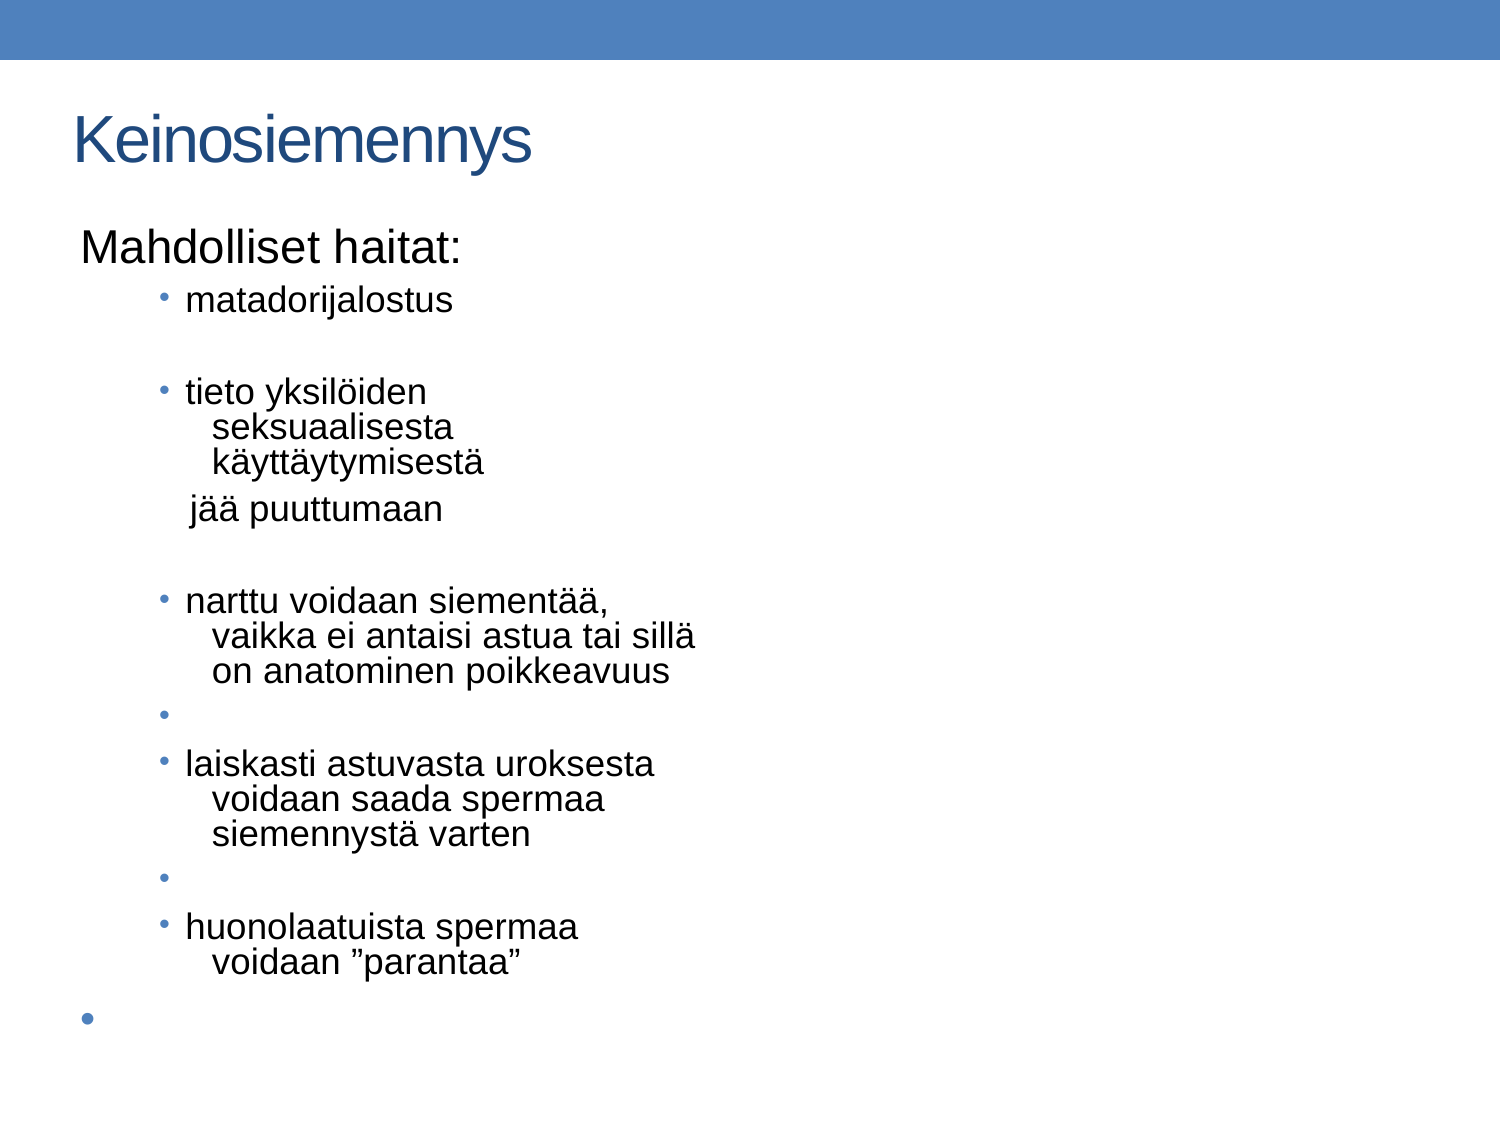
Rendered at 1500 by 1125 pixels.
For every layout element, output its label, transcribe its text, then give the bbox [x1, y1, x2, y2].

list Mahdolliset haitat: matadorijalostus tieto yksilöiden seksuaalisesta käyttäytymisestä jää puuttumaan narttu voidaan siementää, vaikka ei antaisi astua tai sillä on anatominen poikkeavuus laiskasti astuvasta uroksesta voidaan saada spermaa siemennystä varten huonolaatuista spermaa voidaan ”parantaa” [64, 219, 728, 994]
title Keinosiemennys [56, 54, 1407, 218]
